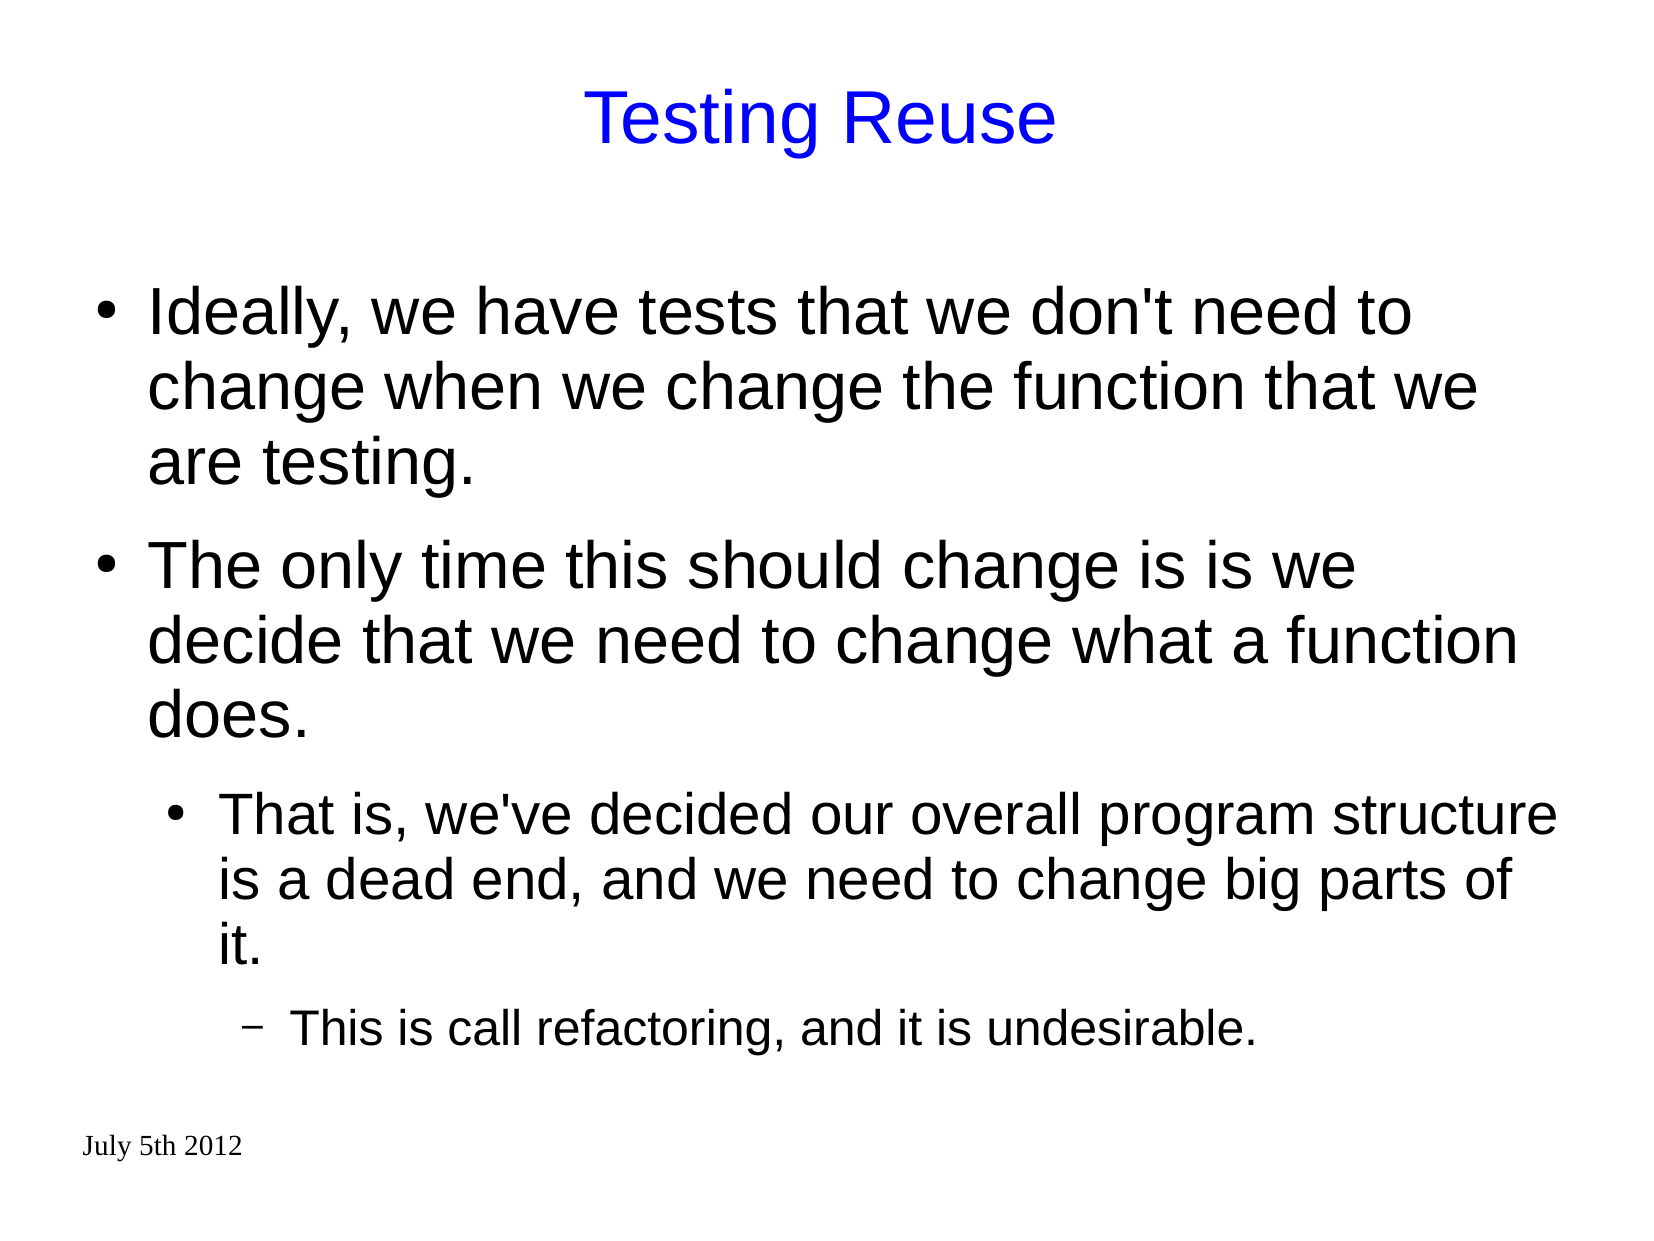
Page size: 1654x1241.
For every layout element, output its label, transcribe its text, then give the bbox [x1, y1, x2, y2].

list Ideally, we have tests that we don't need to change when we change the function that we are testing. The only time this should change is is we decide that we need to change what a function does. That is, we've decided our overall program structure is a dead end, and we need to change big parts of it. This is call refactoring, and it is undesirable. [76, 274, 1565, 1093]
title Testing Reuse [76, 58, 1565, 178]
